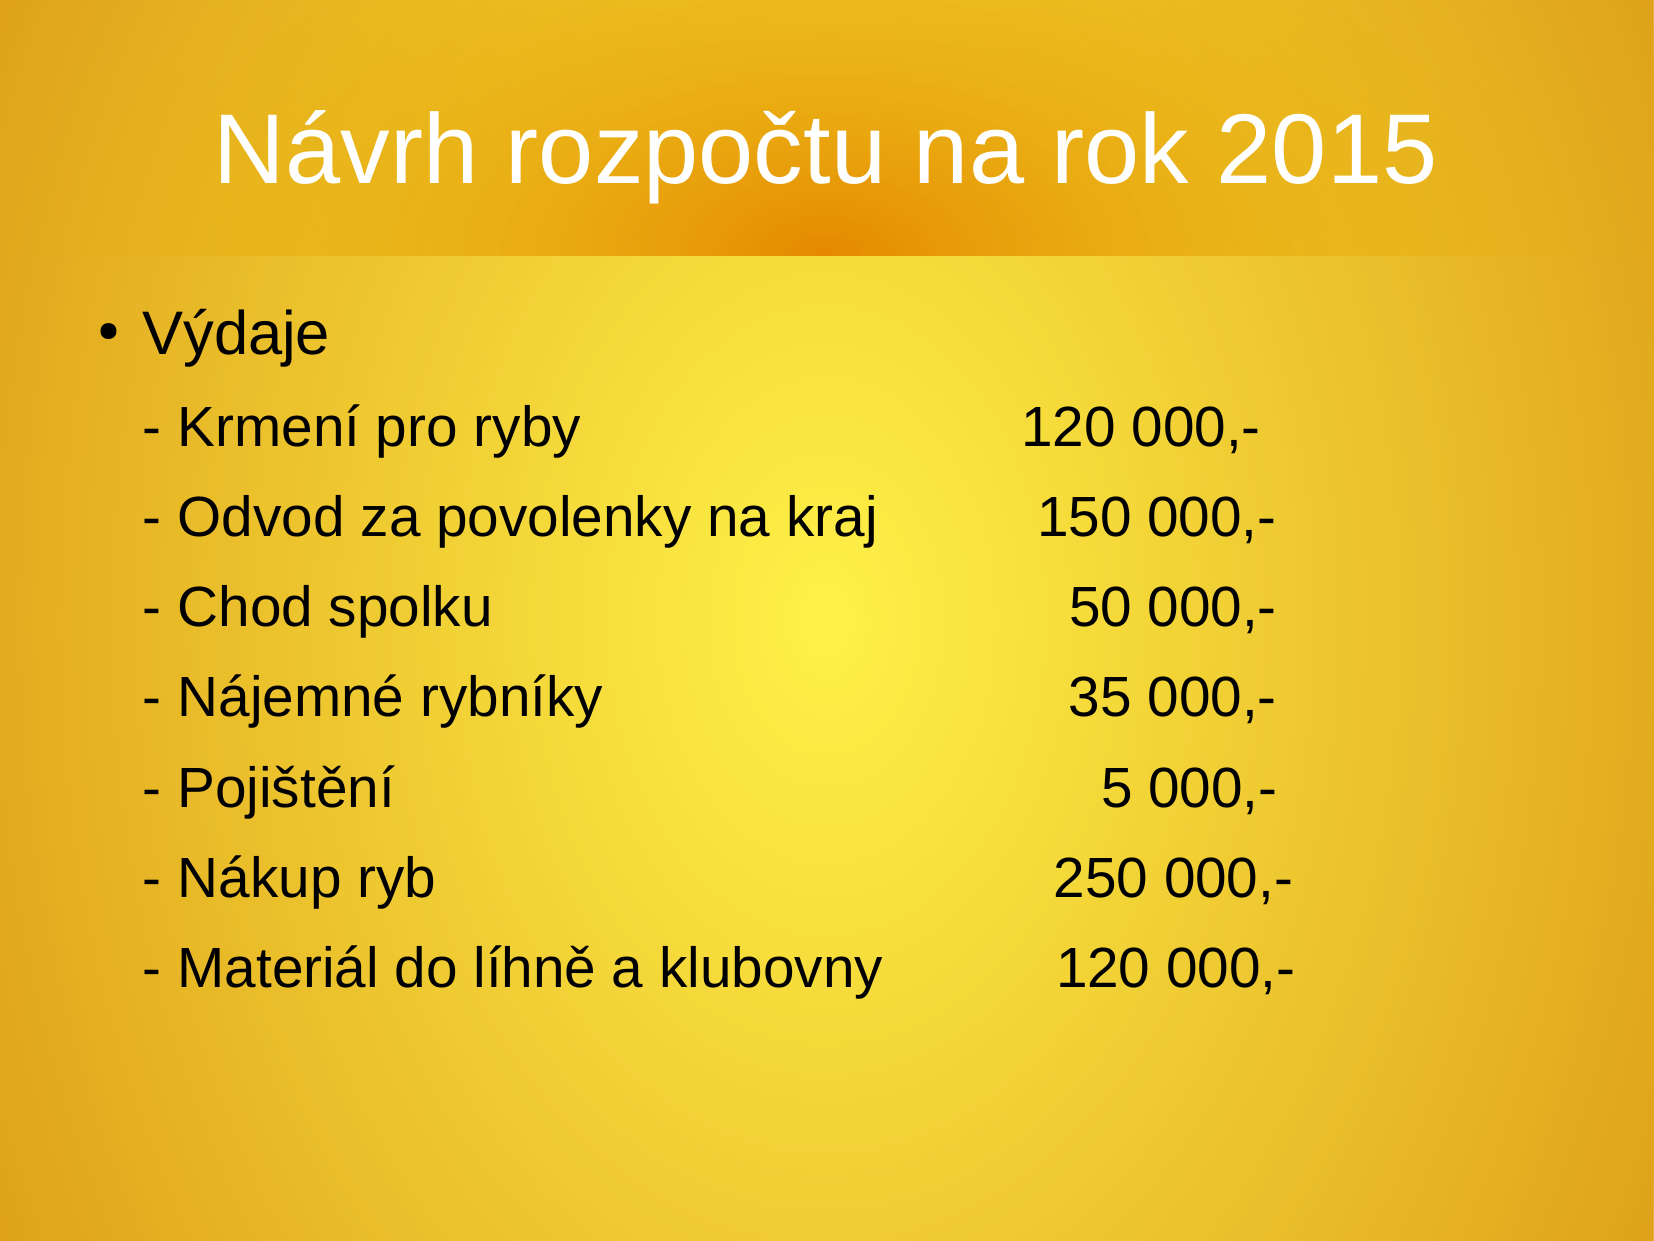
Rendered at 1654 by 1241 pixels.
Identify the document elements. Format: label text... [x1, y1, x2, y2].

title Návrh rozpočtu na rok 2015 [82, 47, 1571, 252]
list Výdaje - Krmení pro ryby 120 000,- - Odvod za povolenky na kraj 150 000,- - Chod spolku 50 000,- - Nájemné rybníky 35 000,- - Pojištění 5 000,- - Nákup ryb 250 000,- - Materiál do líhně a klubovny 120 000,- [82, 299, 1571, 1019]
